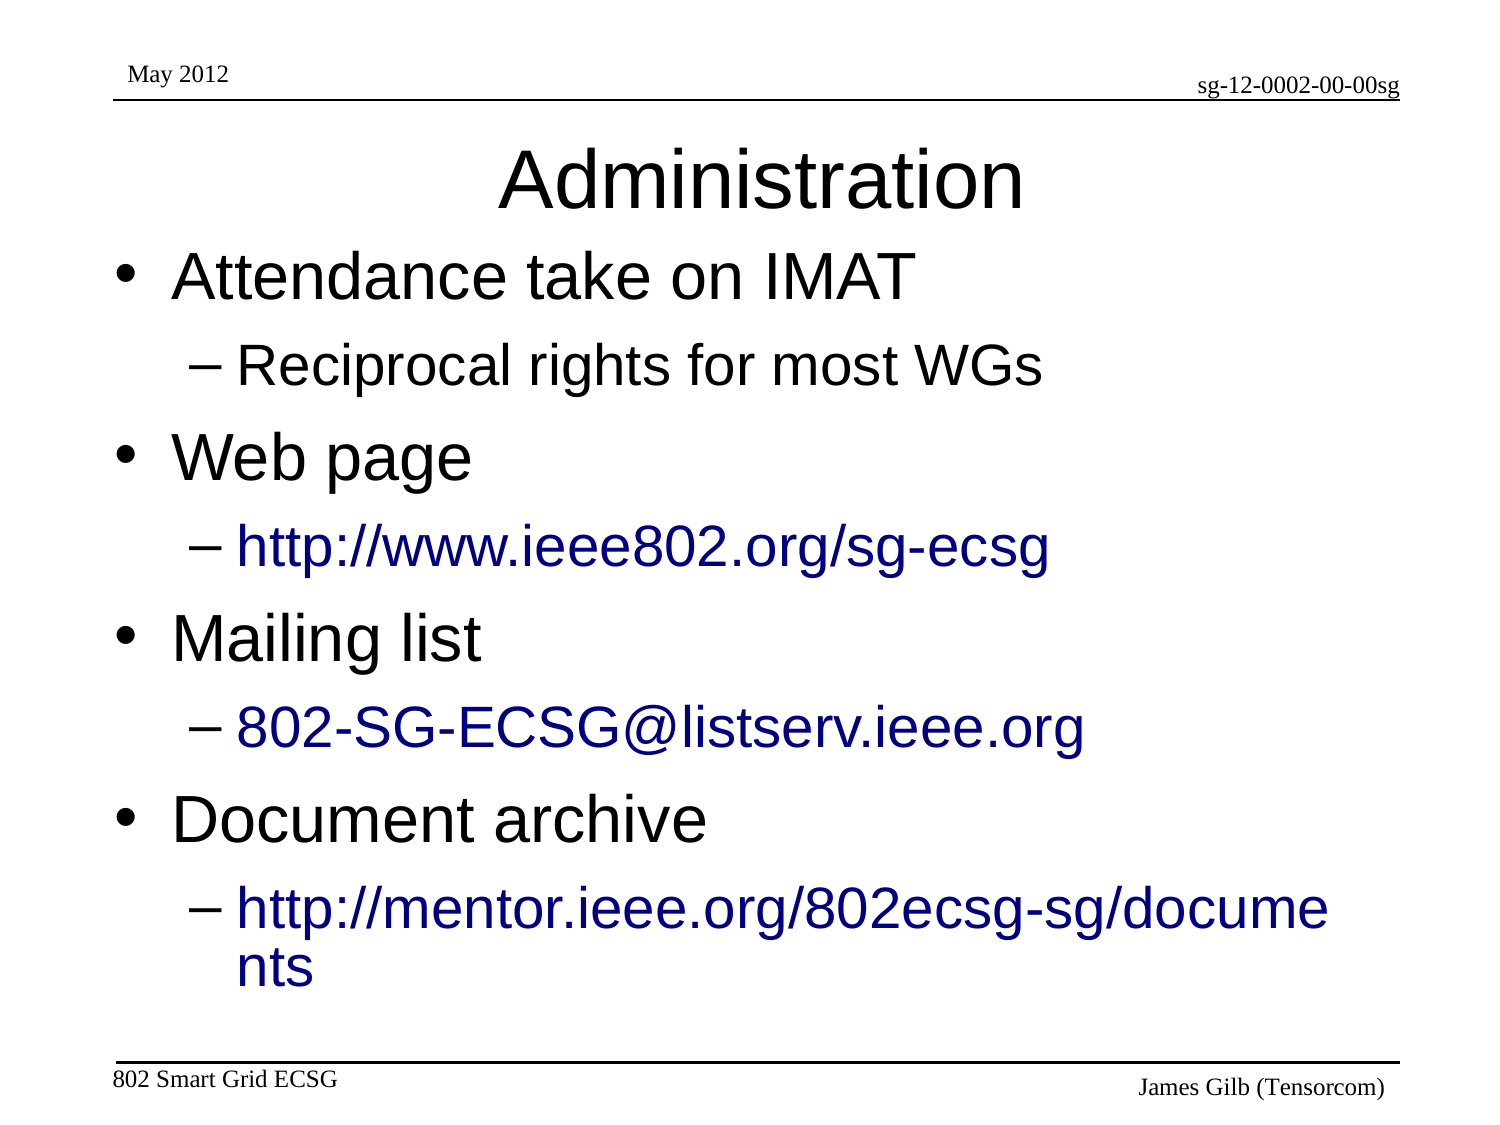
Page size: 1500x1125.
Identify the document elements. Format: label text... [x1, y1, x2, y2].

list Attendance take on IMAT Reciprocal rights for most WGs Web page http://www.ieee802.org/sg-ecsg Mailing list 802-SG-ECSG@listserv.ieee.org Document archive http://mentor.ieee.org/802ecsg-sg/documents [99, 224, 1375, 968]
title Administration [125, 112, 1401, 238]
